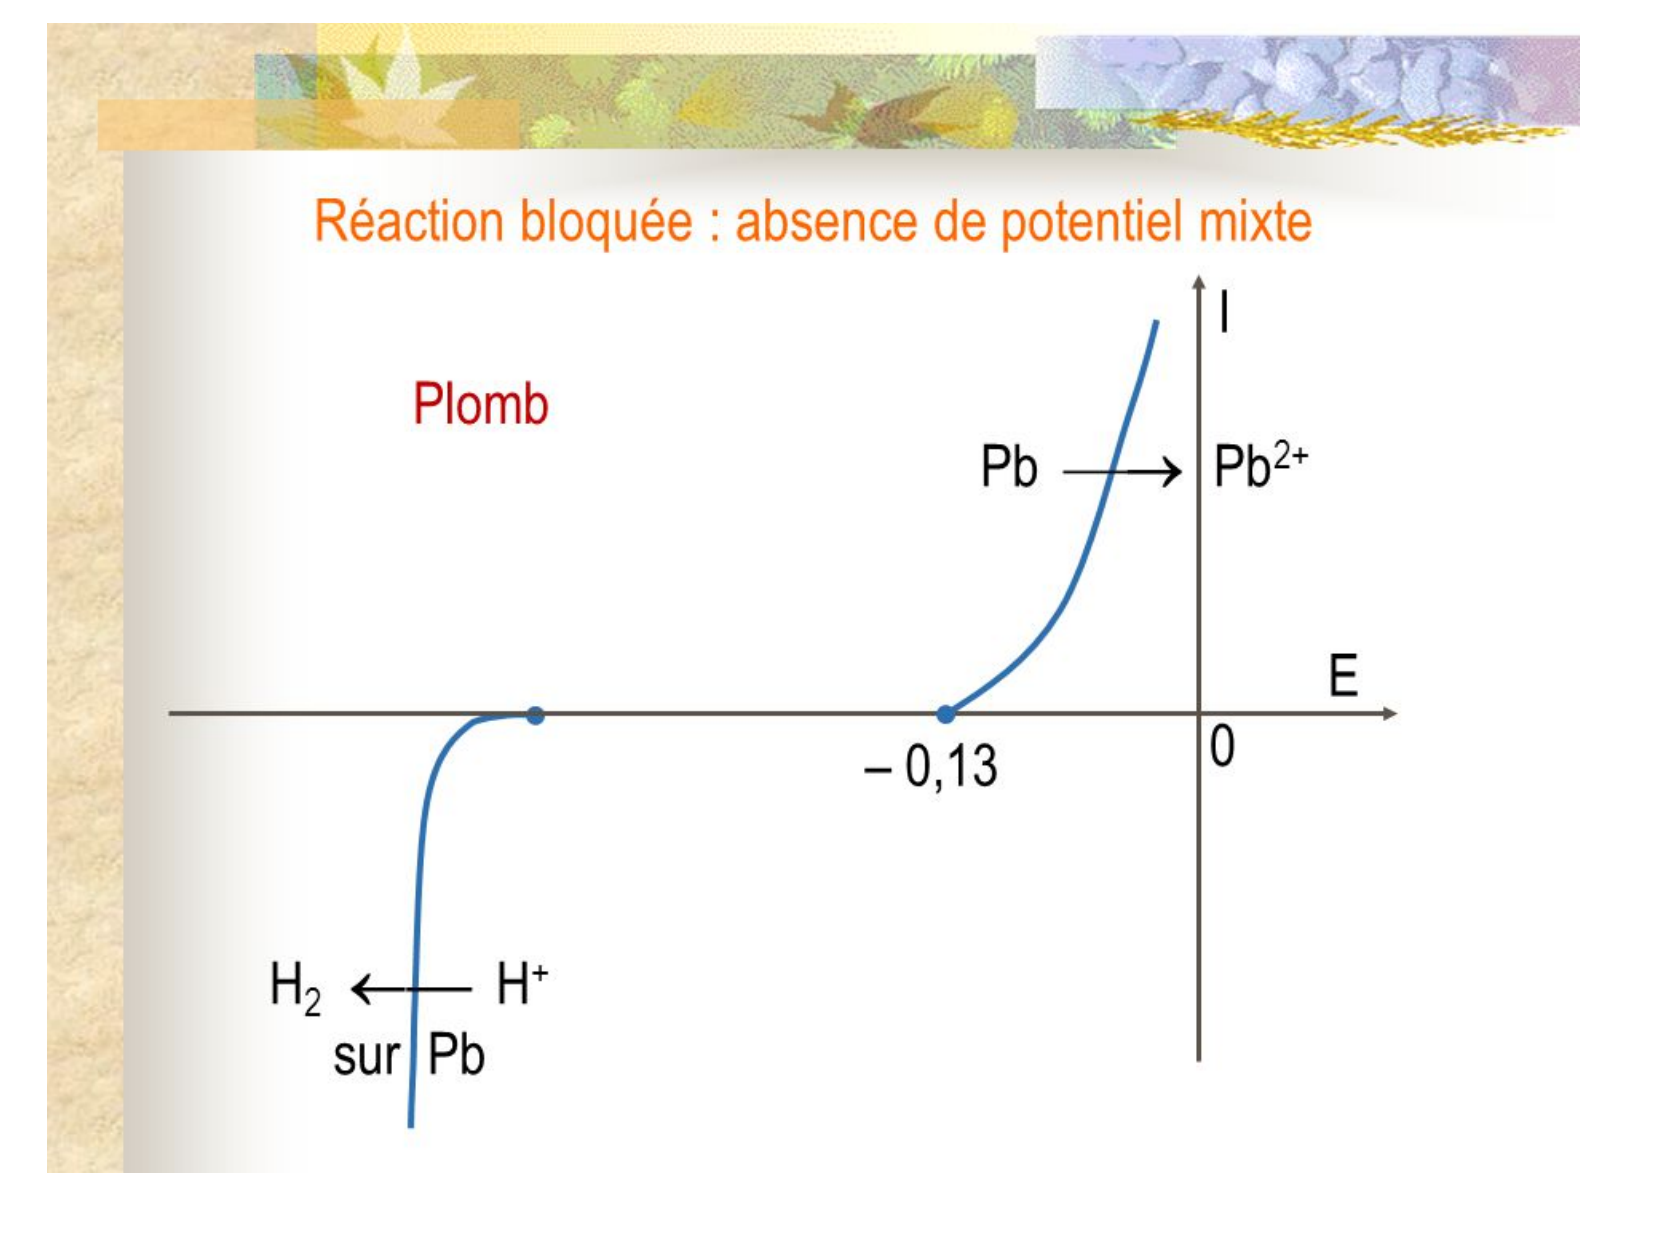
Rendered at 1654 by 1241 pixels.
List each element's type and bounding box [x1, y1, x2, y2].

picture [47, 23, 1580, 1173]
